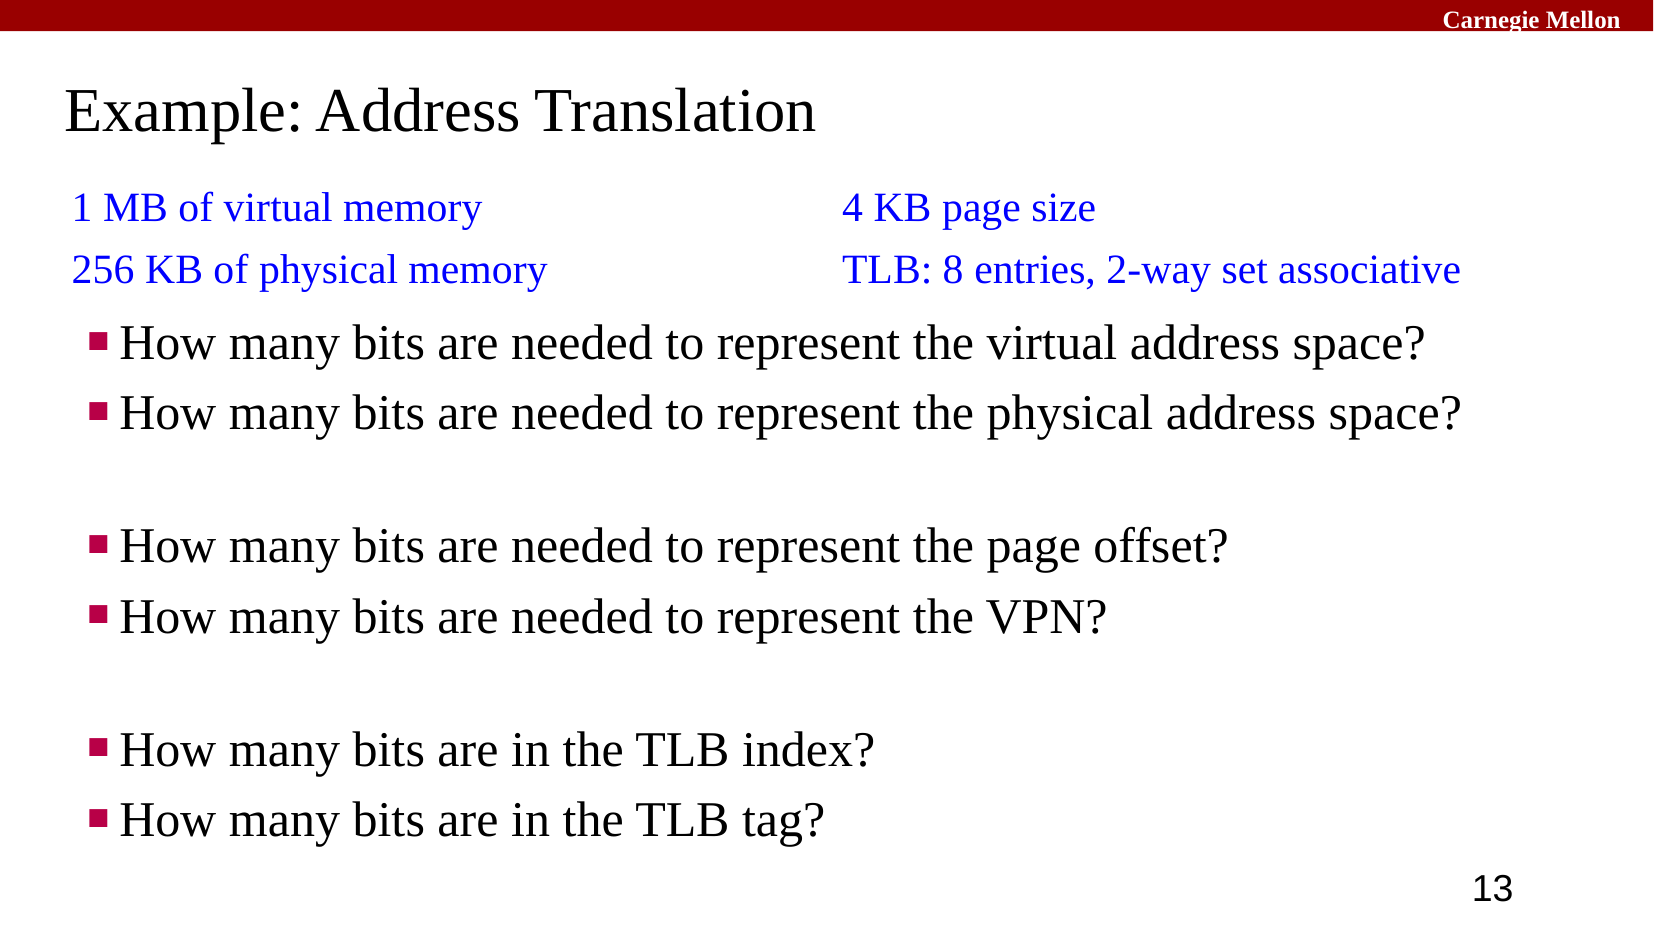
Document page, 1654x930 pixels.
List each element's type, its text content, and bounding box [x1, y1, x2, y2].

list 4 KB page size TLB: 8 entries, 2-way set associative [842, 184, 1576, 301]
list How many bits are needed to represent the virtual address space? How many bits are needed to represent the physical address space? How many bits are needed to represent the page offset? How many bits are needed to represent the VPN? How many bits are in the TLB index? How many bits are in the TLB tag? [71, 315, 1576, 886]
list 1 MB of virtual memory 256 KB of physical memory [71, 184, 806, 301]
title Example: Address Translation [64, 58, 1576, 163]
